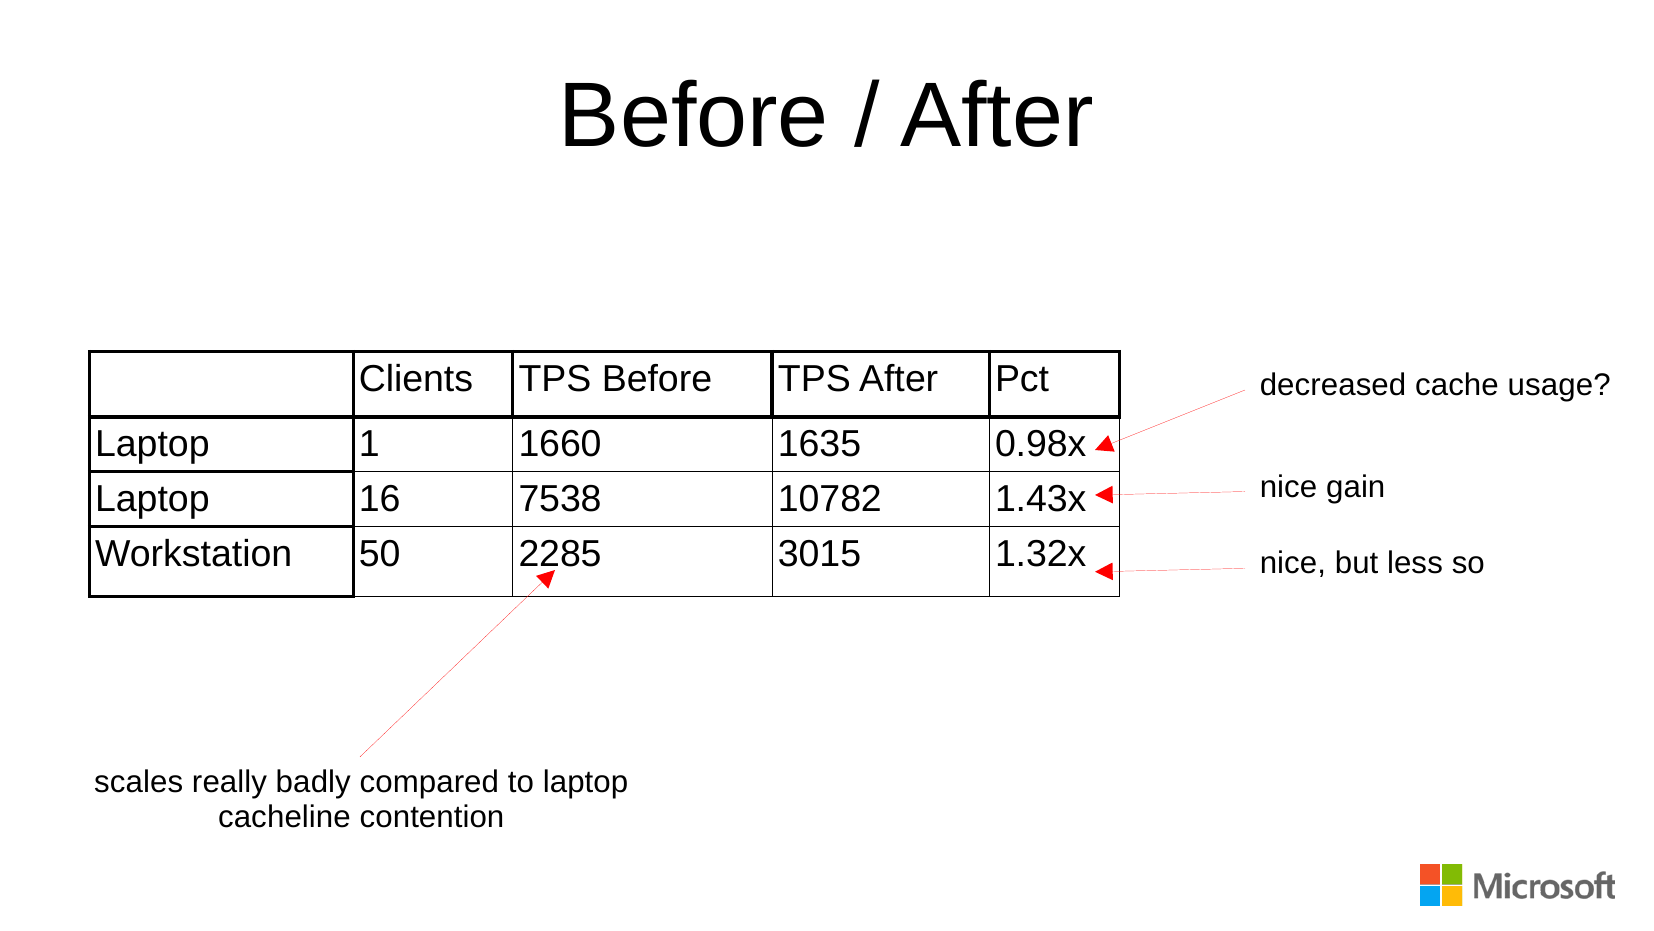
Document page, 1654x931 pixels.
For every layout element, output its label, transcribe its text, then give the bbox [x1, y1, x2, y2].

table_cell 0.98x [990, 419, 1119, 471]
table_cell 16 [355, 472, 512, 526]
text_box scales really badly compared to laptop cacheline contention [74, 756, 649, 871]
text_box nice gain [1245, 461, 1636, 522]
table_cell 1 [355, 419, 512, 471]
table_header TPS Before [514, 353, 770, 415]
text_box nice, but less so [1245, 538, 1636, 599]
picture [1420, 864, 1615, 906]
table_cell 7538 [513, 472, 772, 526]
table_header TPS After [774, 353, 988, 415]
table_cell 1.32x [990, 527, 1119, 596]
table_cell 10782 [773, 472, 989, 526]
table_cell 50 [355, 527, 512, 596]
table_cell Laptop [91, 473, 352, 525]
table_cell 1660 [513, 419, 772, 471]
table_cell 1.43x [990, 472, 1119, 526]
table_cell 1635 [773, 419, 989, 471]
title Before / After [82, 37, 1571, 193]
table_header Clients [355, 353, 511, 415]
table_cell Workstation [91, 528, 352, 595]
table_header [91, 353, 352, 415]
table_cell Laptop [91, 419, 352, 470]
text_box decreased cache usage? [1245, 360, 1636, 421]
table_cell 3015 [773, 527, 989, 596]
table_cell 2285 [513, 527, 772, 596]
table_header Pct [991, 353, 1118, 415]
